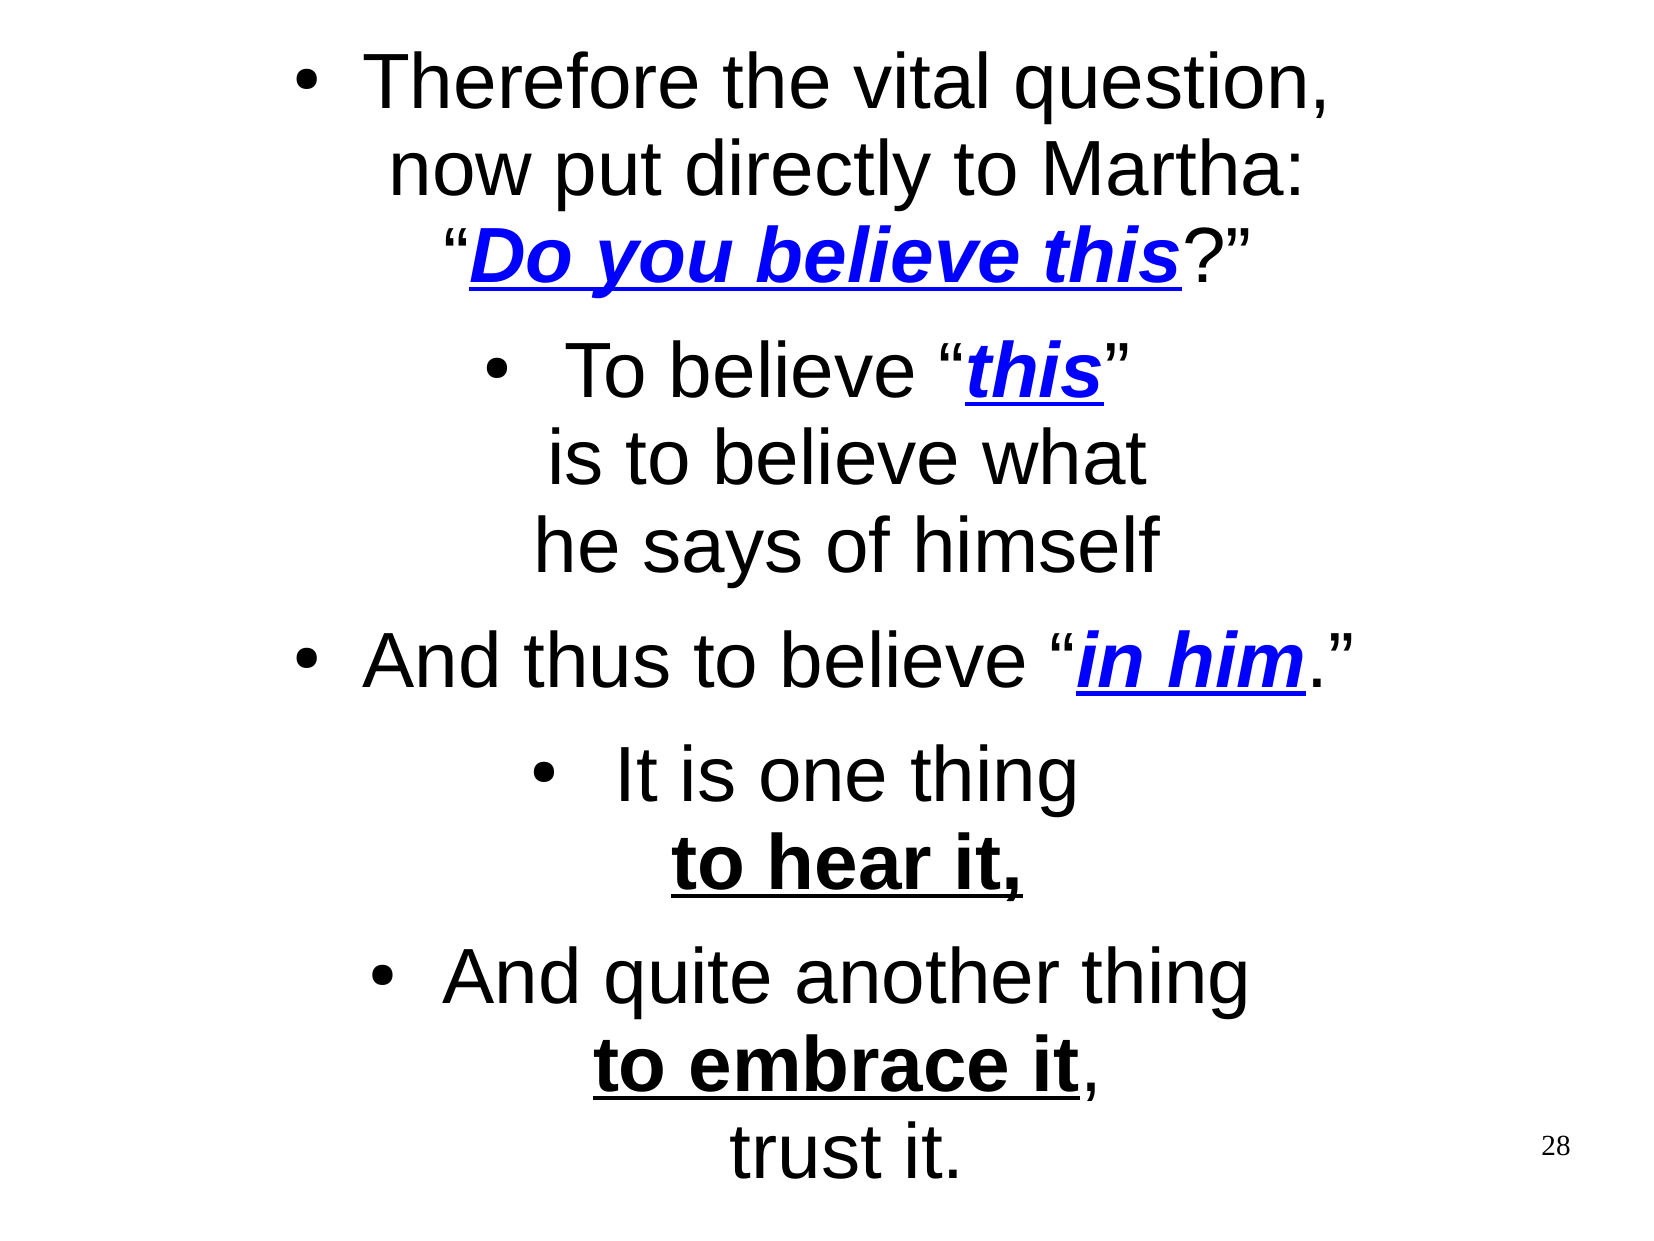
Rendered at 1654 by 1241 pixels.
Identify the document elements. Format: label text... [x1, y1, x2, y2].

list Therefore the vital question, now put directly to Martha: “Do you believe this?” To believe “this” is to believe what he says of himself And thus to believe “in him.” It is one thing to hear it, And quite another thing to embrace it, trust it. [37, 37, 1613, 1201]
